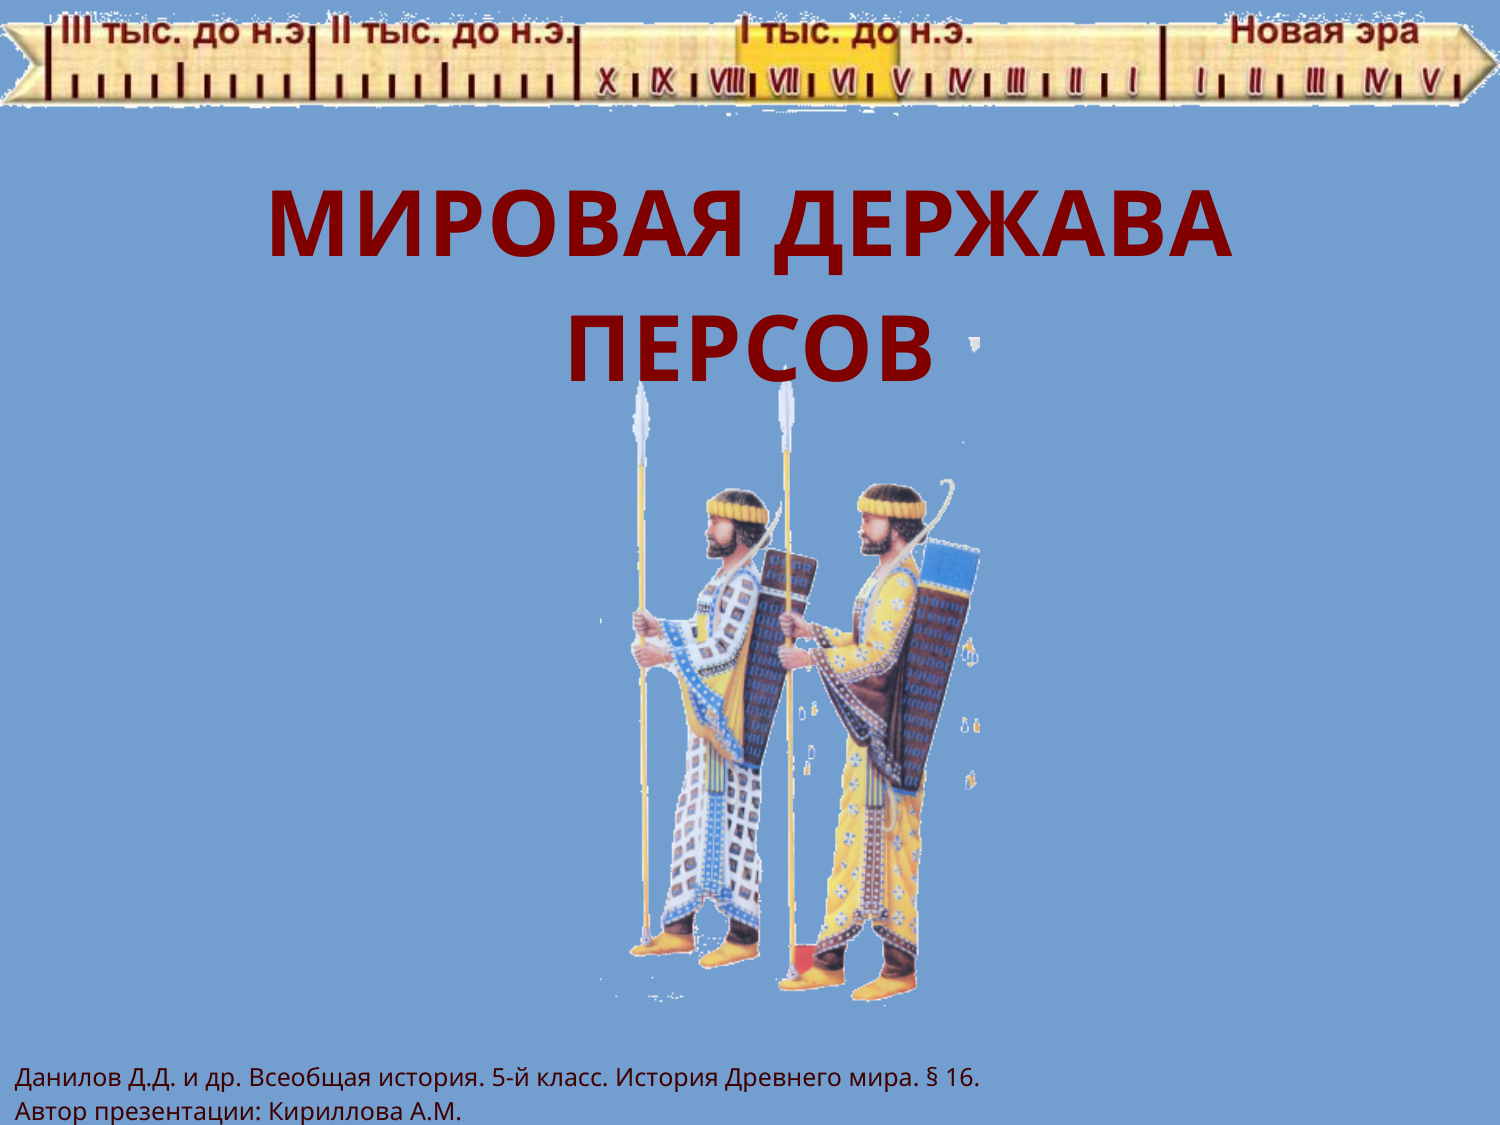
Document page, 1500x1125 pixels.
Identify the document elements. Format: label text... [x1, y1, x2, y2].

picture [0, 0, 1500, 137]
title МИРОВАЯ ДЕРЖАВА ПЕРСОВ [112, 151, 1388, 393]
picture [600, 393, 980, 1010]
text_box Данилов Д.Д. и др. Всеобщая история. 5-й класс. История Древнего мира. § 16. Автор презентации: Кириллова А.М. [0, 1018, 1034, 1125]
